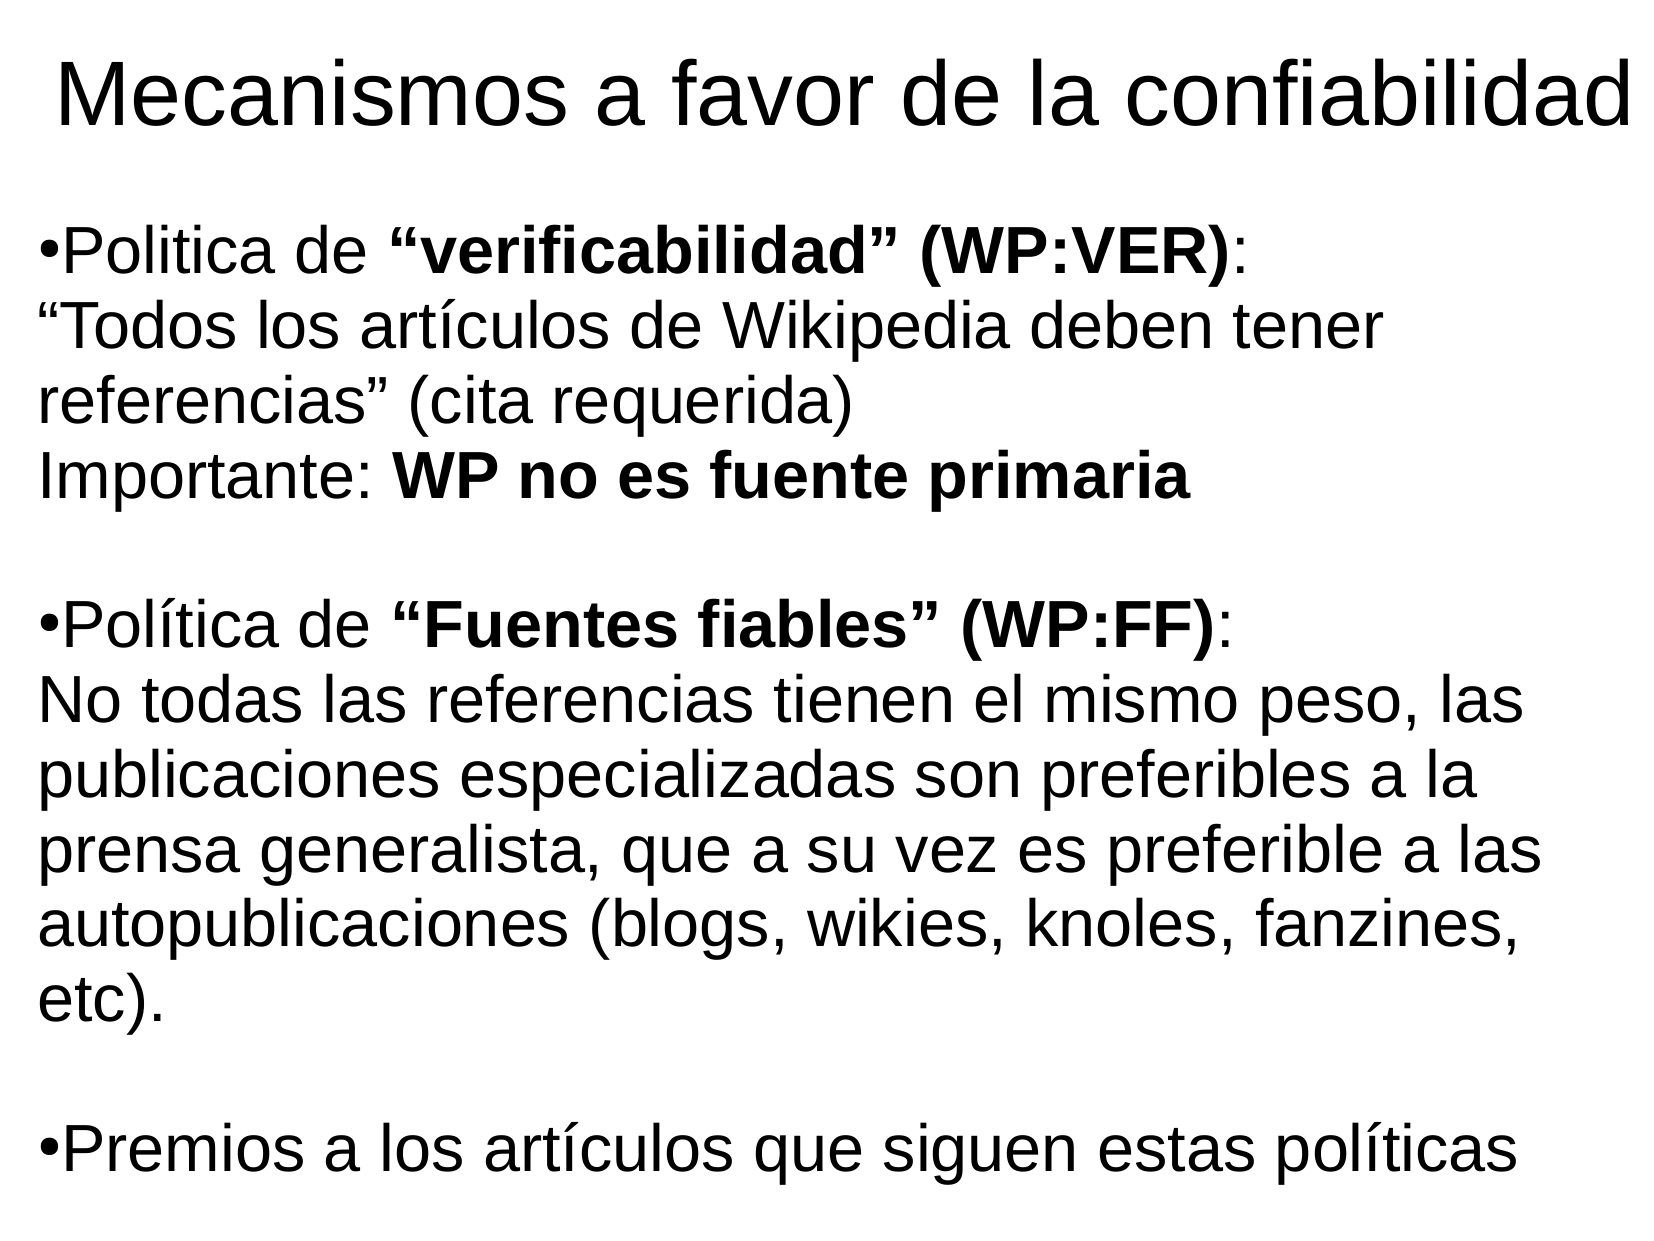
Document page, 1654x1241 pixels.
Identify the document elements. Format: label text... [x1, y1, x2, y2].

subtitle Politica de “verificabilidad” (WP:VER): “Todos los artículos de Wikipedia deben tener referencias” (cita requerida) Importante: WP no es fuente primaria Política de “Fuentes fiables” (WP:FF): No todas las referencias tienen el mismo peso, las publicaciones especializadas son preferibles a la prensa generalista, que a su vez es preferible a las autopublicaciones (blogs, wikies, knoles, fanzines, etc). Premios a los artículos que siguen estas políticas [37, 138, 1654, 1241]
title Mecanismos a favor de la confiabilidad [37, 0, 1654, 138]
